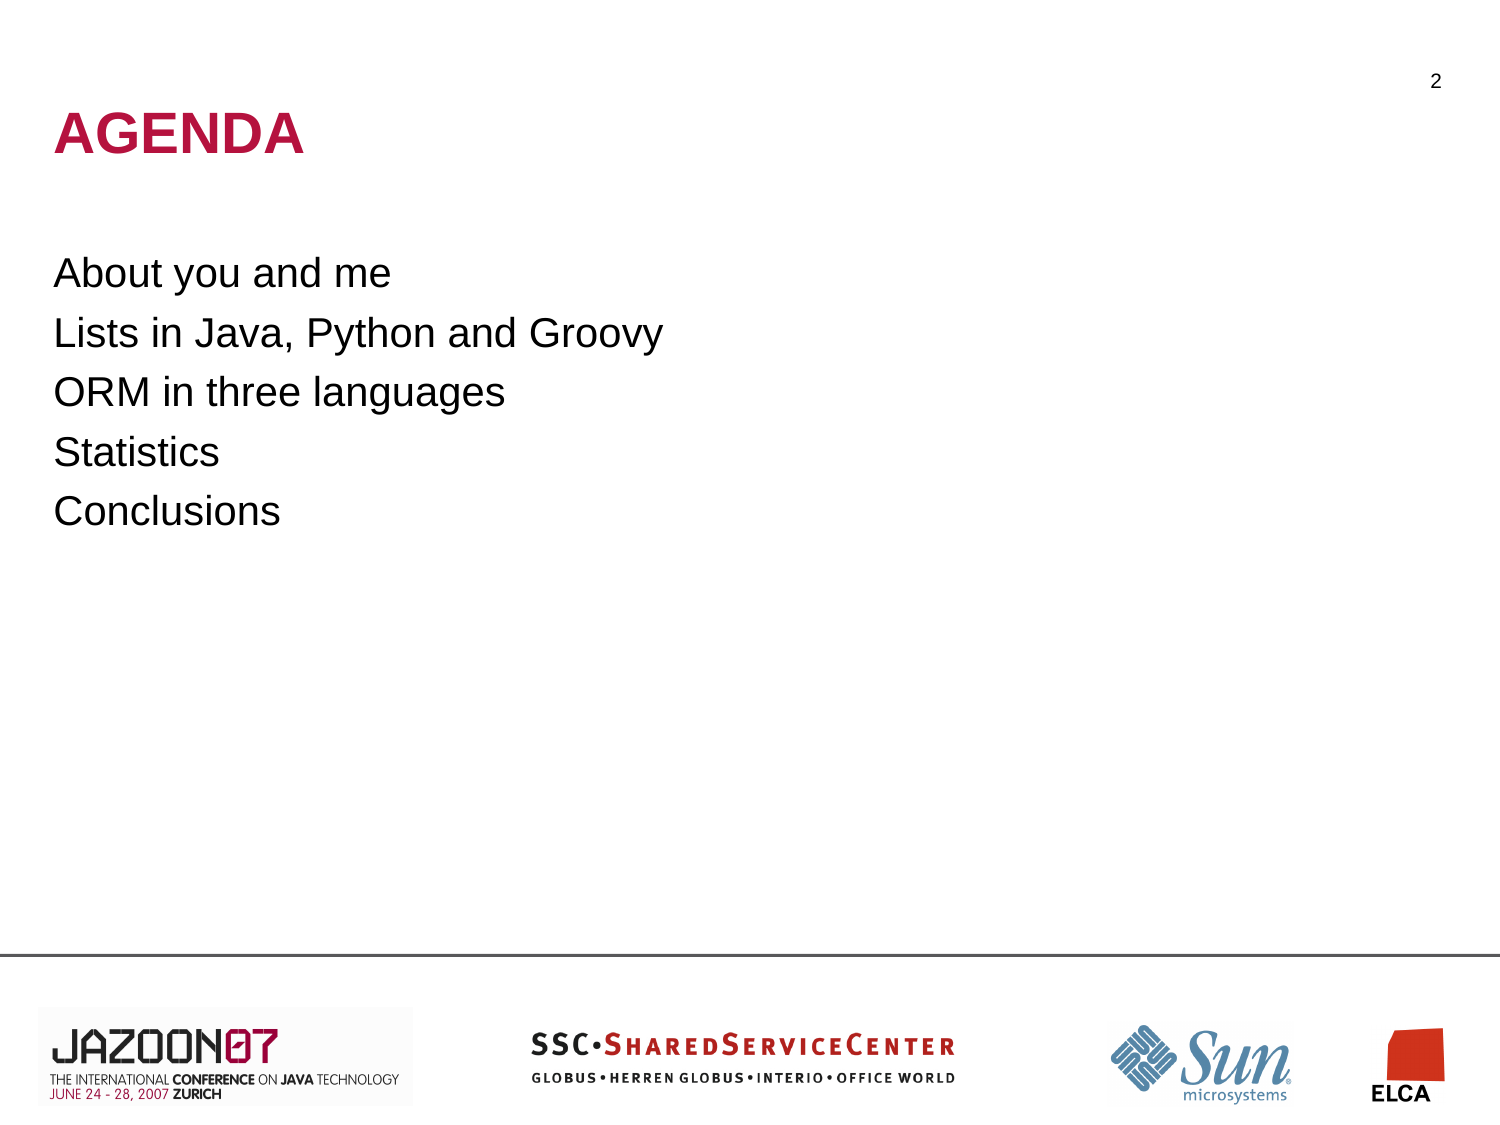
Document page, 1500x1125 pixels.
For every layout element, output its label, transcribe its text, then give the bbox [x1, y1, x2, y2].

list About you and me Lists in Java, Python and Groovy ORM in three languages Statistics Conclusions [53, 249, 1447, 953]
title AGENDA [53, 112, 1447, 238]
picture [1370, 1025, 1446, 1105]
picture [531, 1032, 955, 1083]
picture [38, 1007, 413, 1106]
picture [1107, 1021, 1294, 1107]
